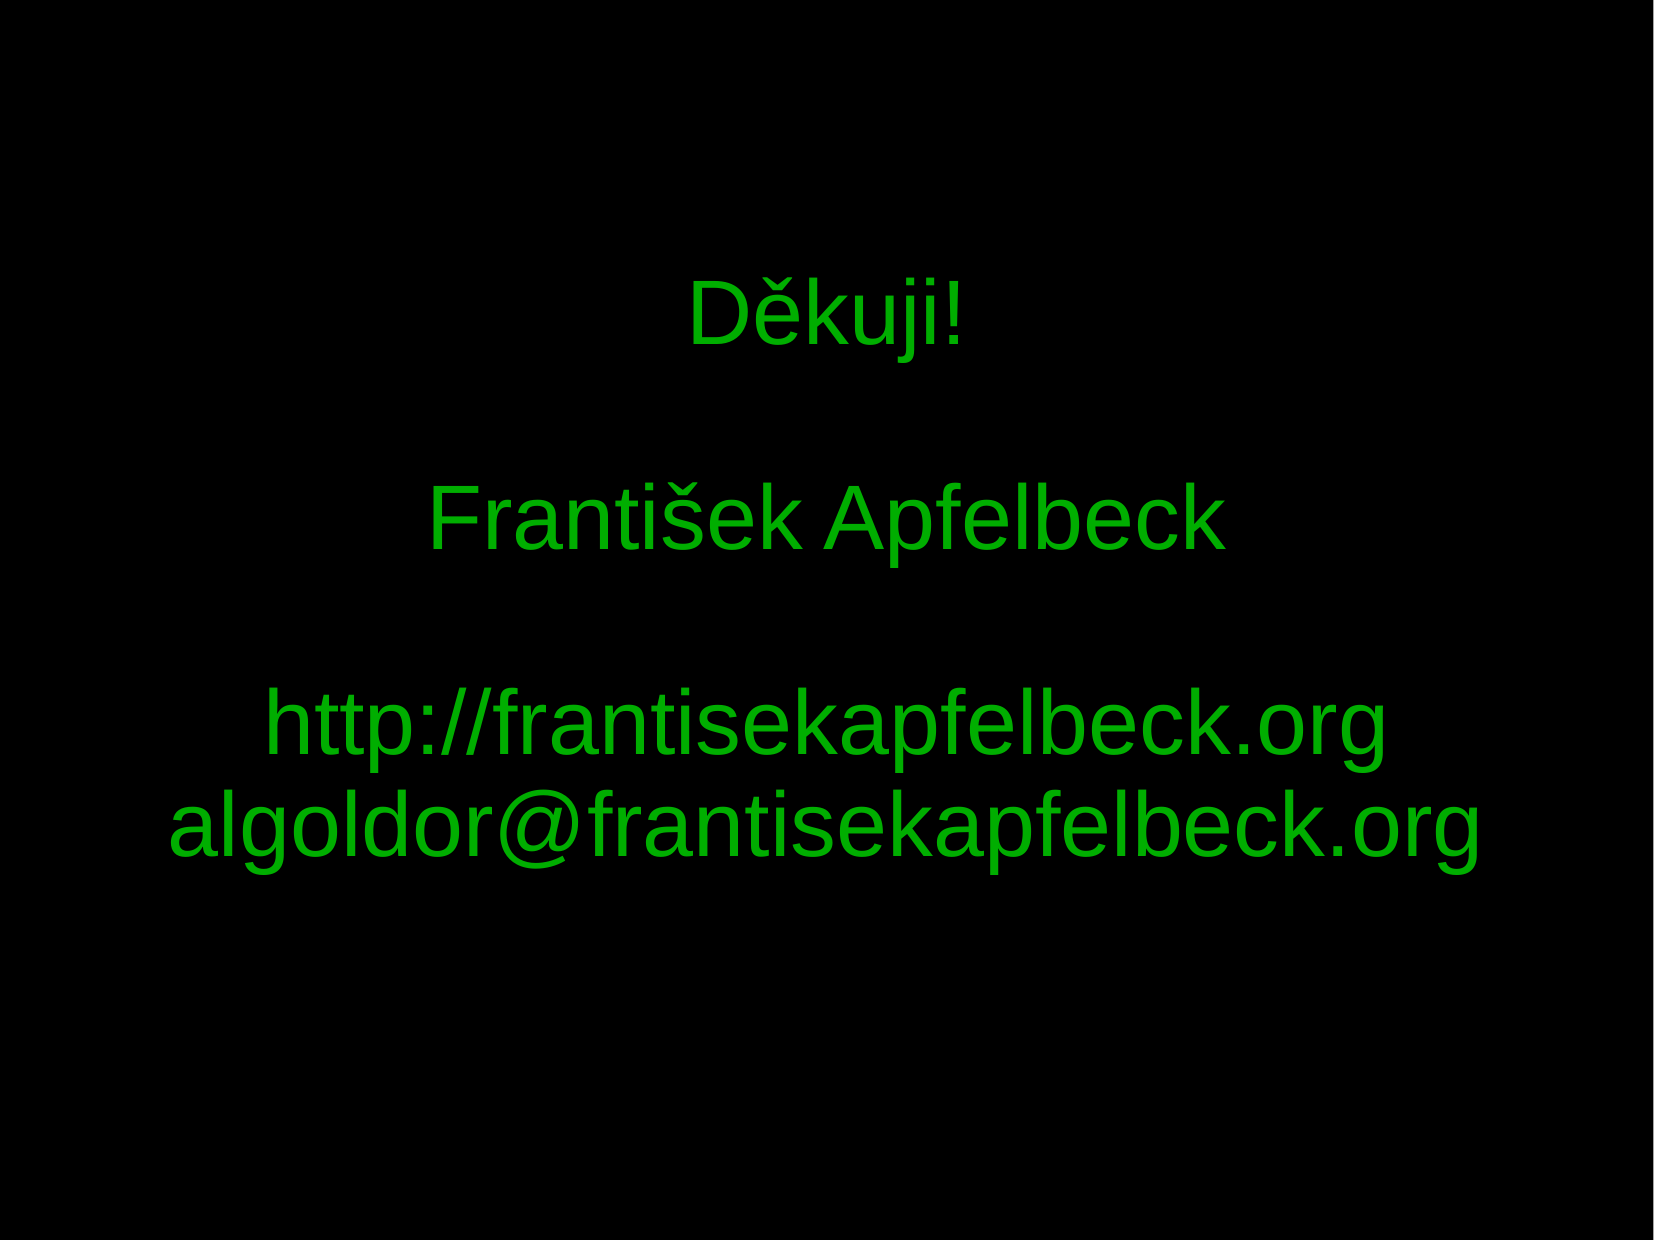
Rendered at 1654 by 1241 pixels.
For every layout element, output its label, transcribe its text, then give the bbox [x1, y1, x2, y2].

title Děkuji! František Apfelbeck http://frantisekapfelbeck.org algoldor@frantisekapfelbeck.org [82, 261, 1571, 979]
